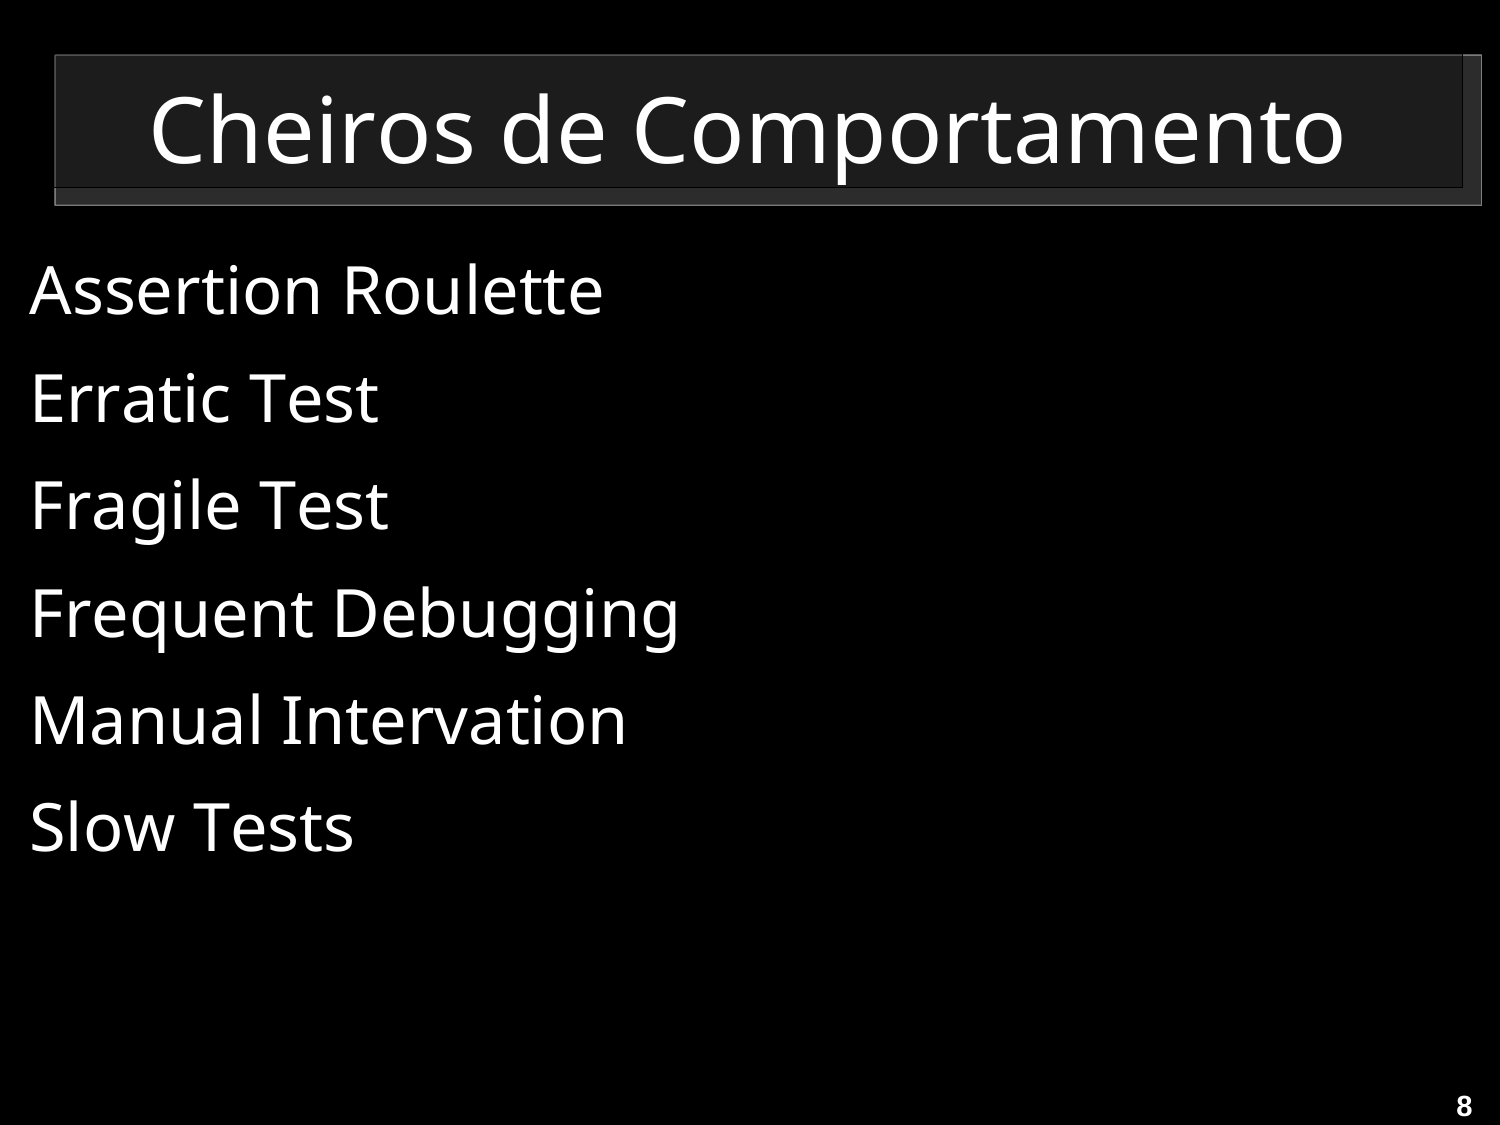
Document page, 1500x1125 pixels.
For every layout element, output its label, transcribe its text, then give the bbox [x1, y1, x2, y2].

title Cheiros de Comportamento [29, 38, 1469, 218]
list Assertion Roulette Erratic Test Fragile Test Frequent Debugging Manual Intervation Slow Tests [29, 243, 1469, 1072]
